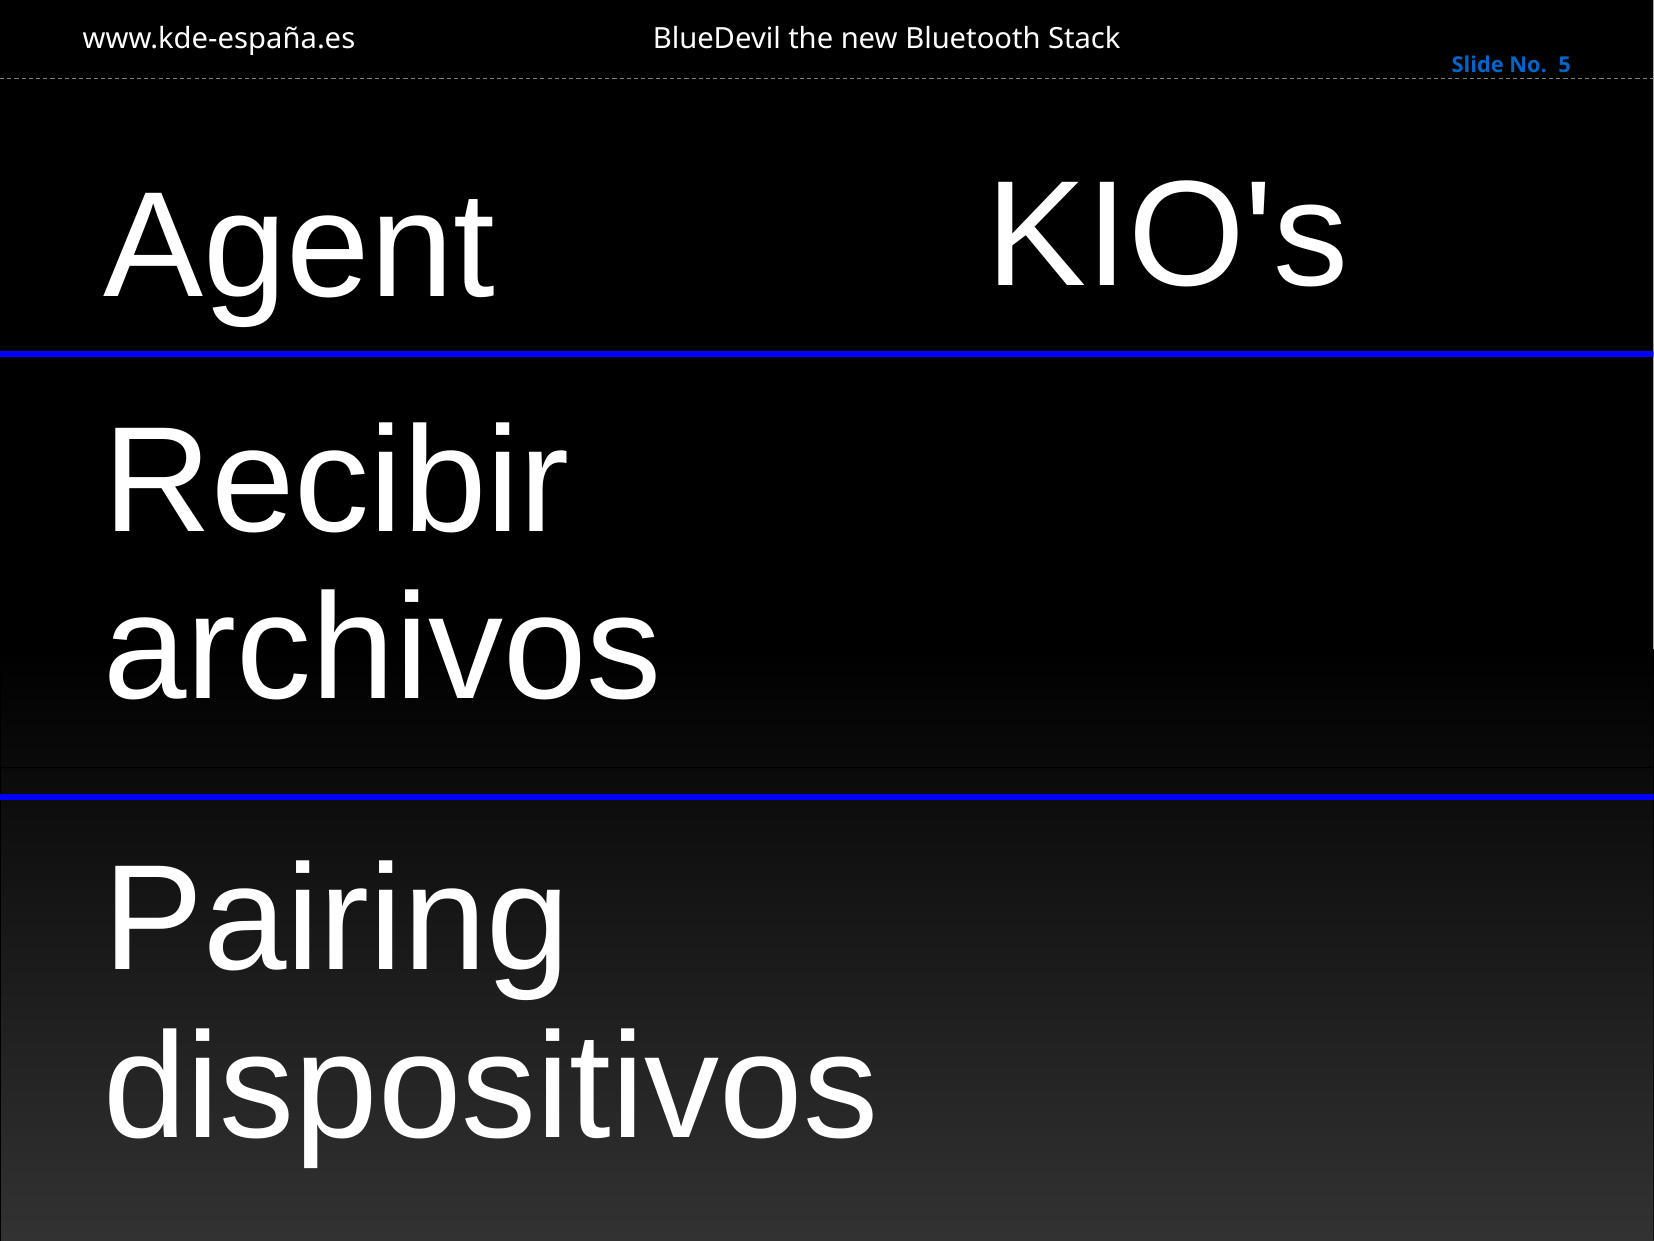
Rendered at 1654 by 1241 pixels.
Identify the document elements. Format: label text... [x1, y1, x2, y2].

text_box KIO's [972, 142, 1388, 325]
text_box Pairing dispositivos [88, 826, 916, 1182]
text_box Recibir archivos [88, 388, 739, 739]
text_box Agent [88, 153, 798, 336]
